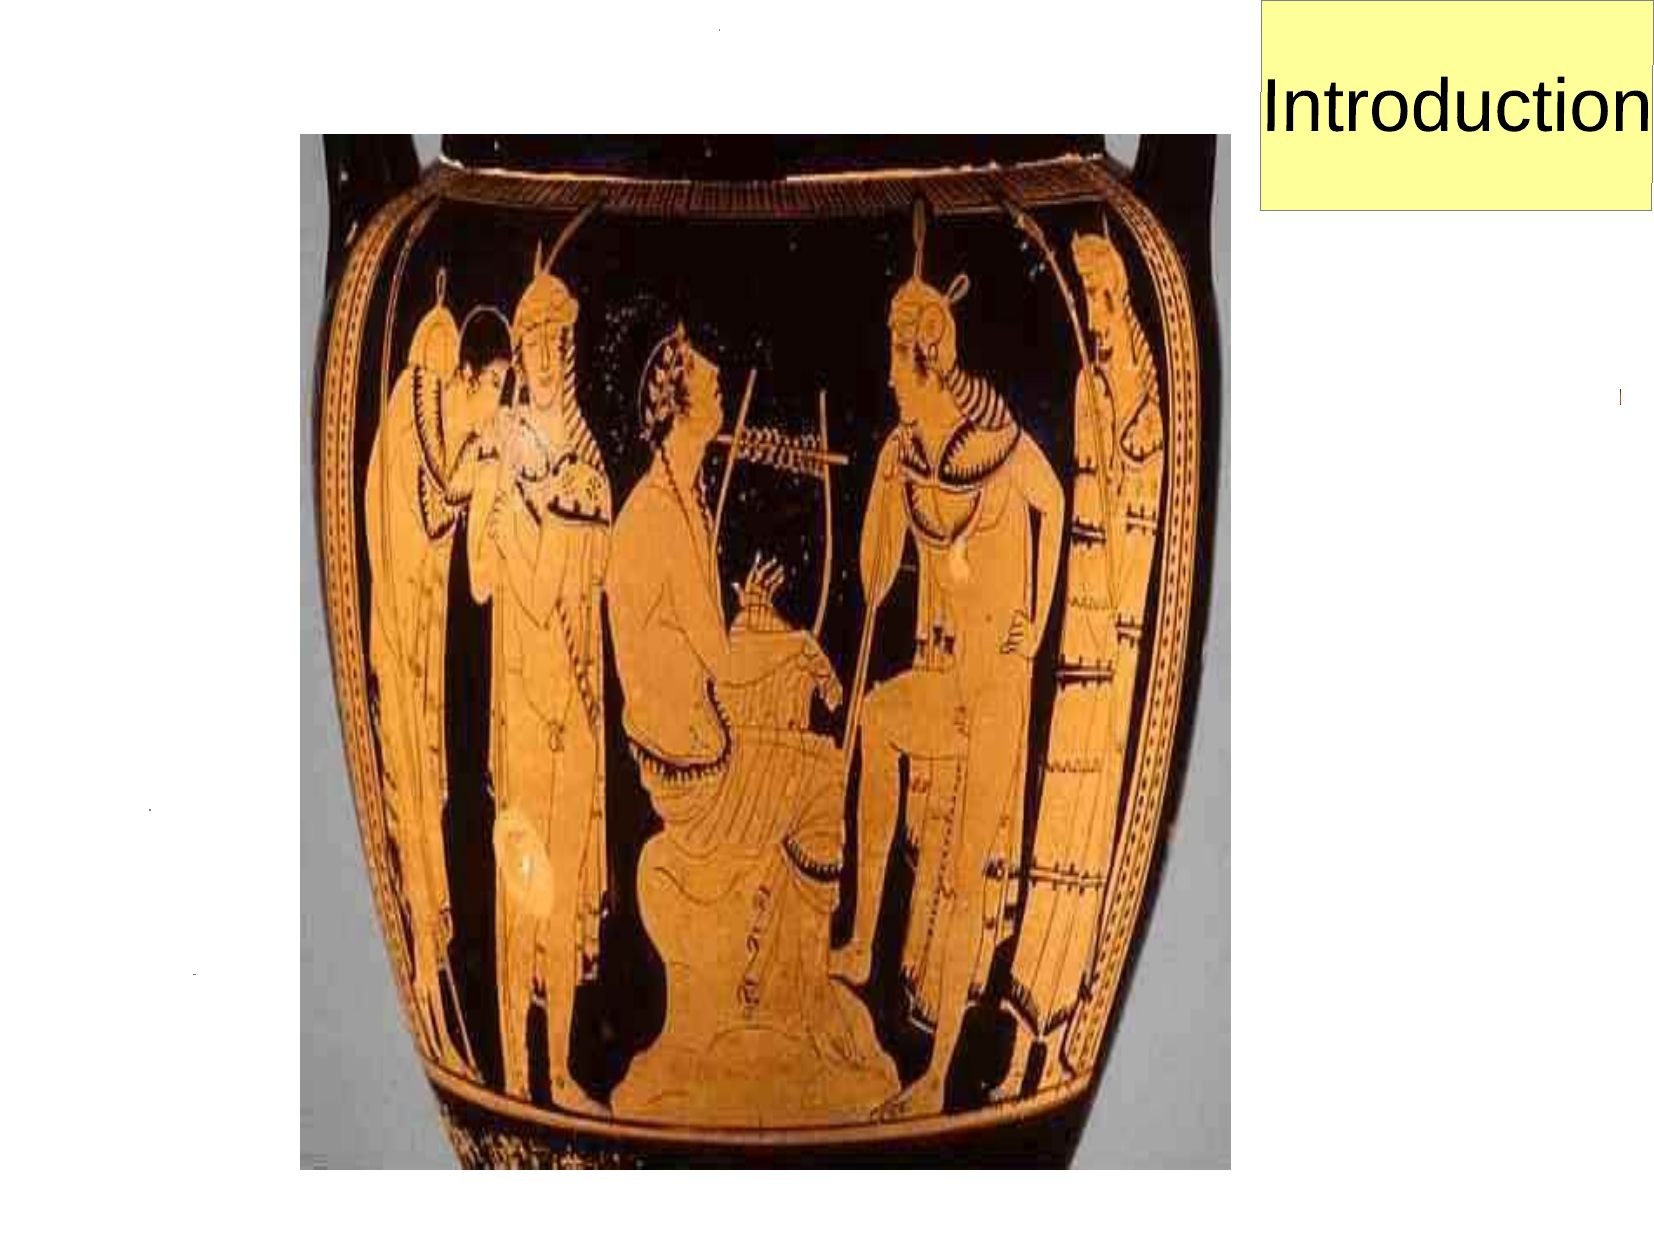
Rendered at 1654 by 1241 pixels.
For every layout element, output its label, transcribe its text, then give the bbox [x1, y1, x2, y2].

picture [300, 134, 1231, 1171]
text_box Introduction [1260, 0, 1654, 211]
